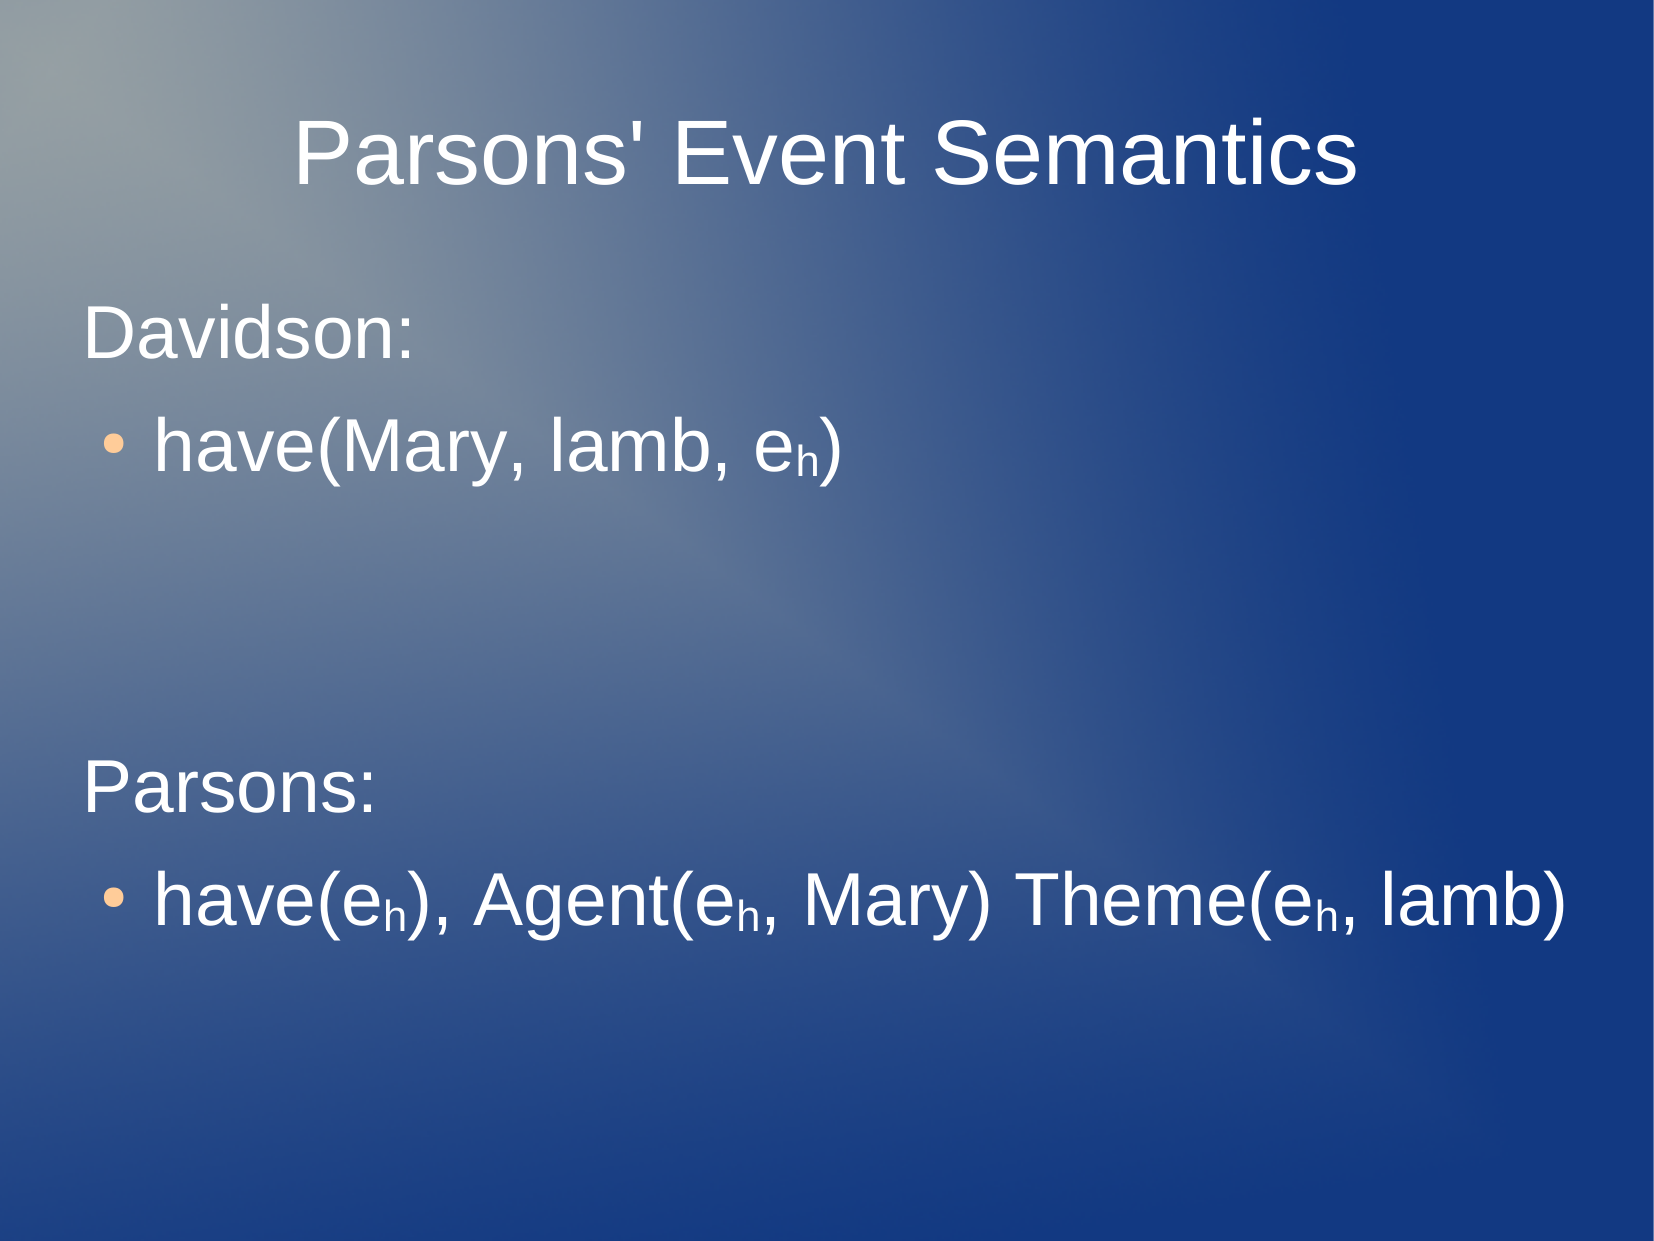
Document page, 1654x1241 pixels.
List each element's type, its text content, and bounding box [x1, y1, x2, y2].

picture [0, 0, 1654, 1241]
list Davidson: have(Mary, lamb, eh) Parsons: have(eh), Agent(eh, Mary) Theme(eh, lamb) [82, 290, 1571, 1105]
title Parsons' Event Semantics [82, 56, 1571, 250]
